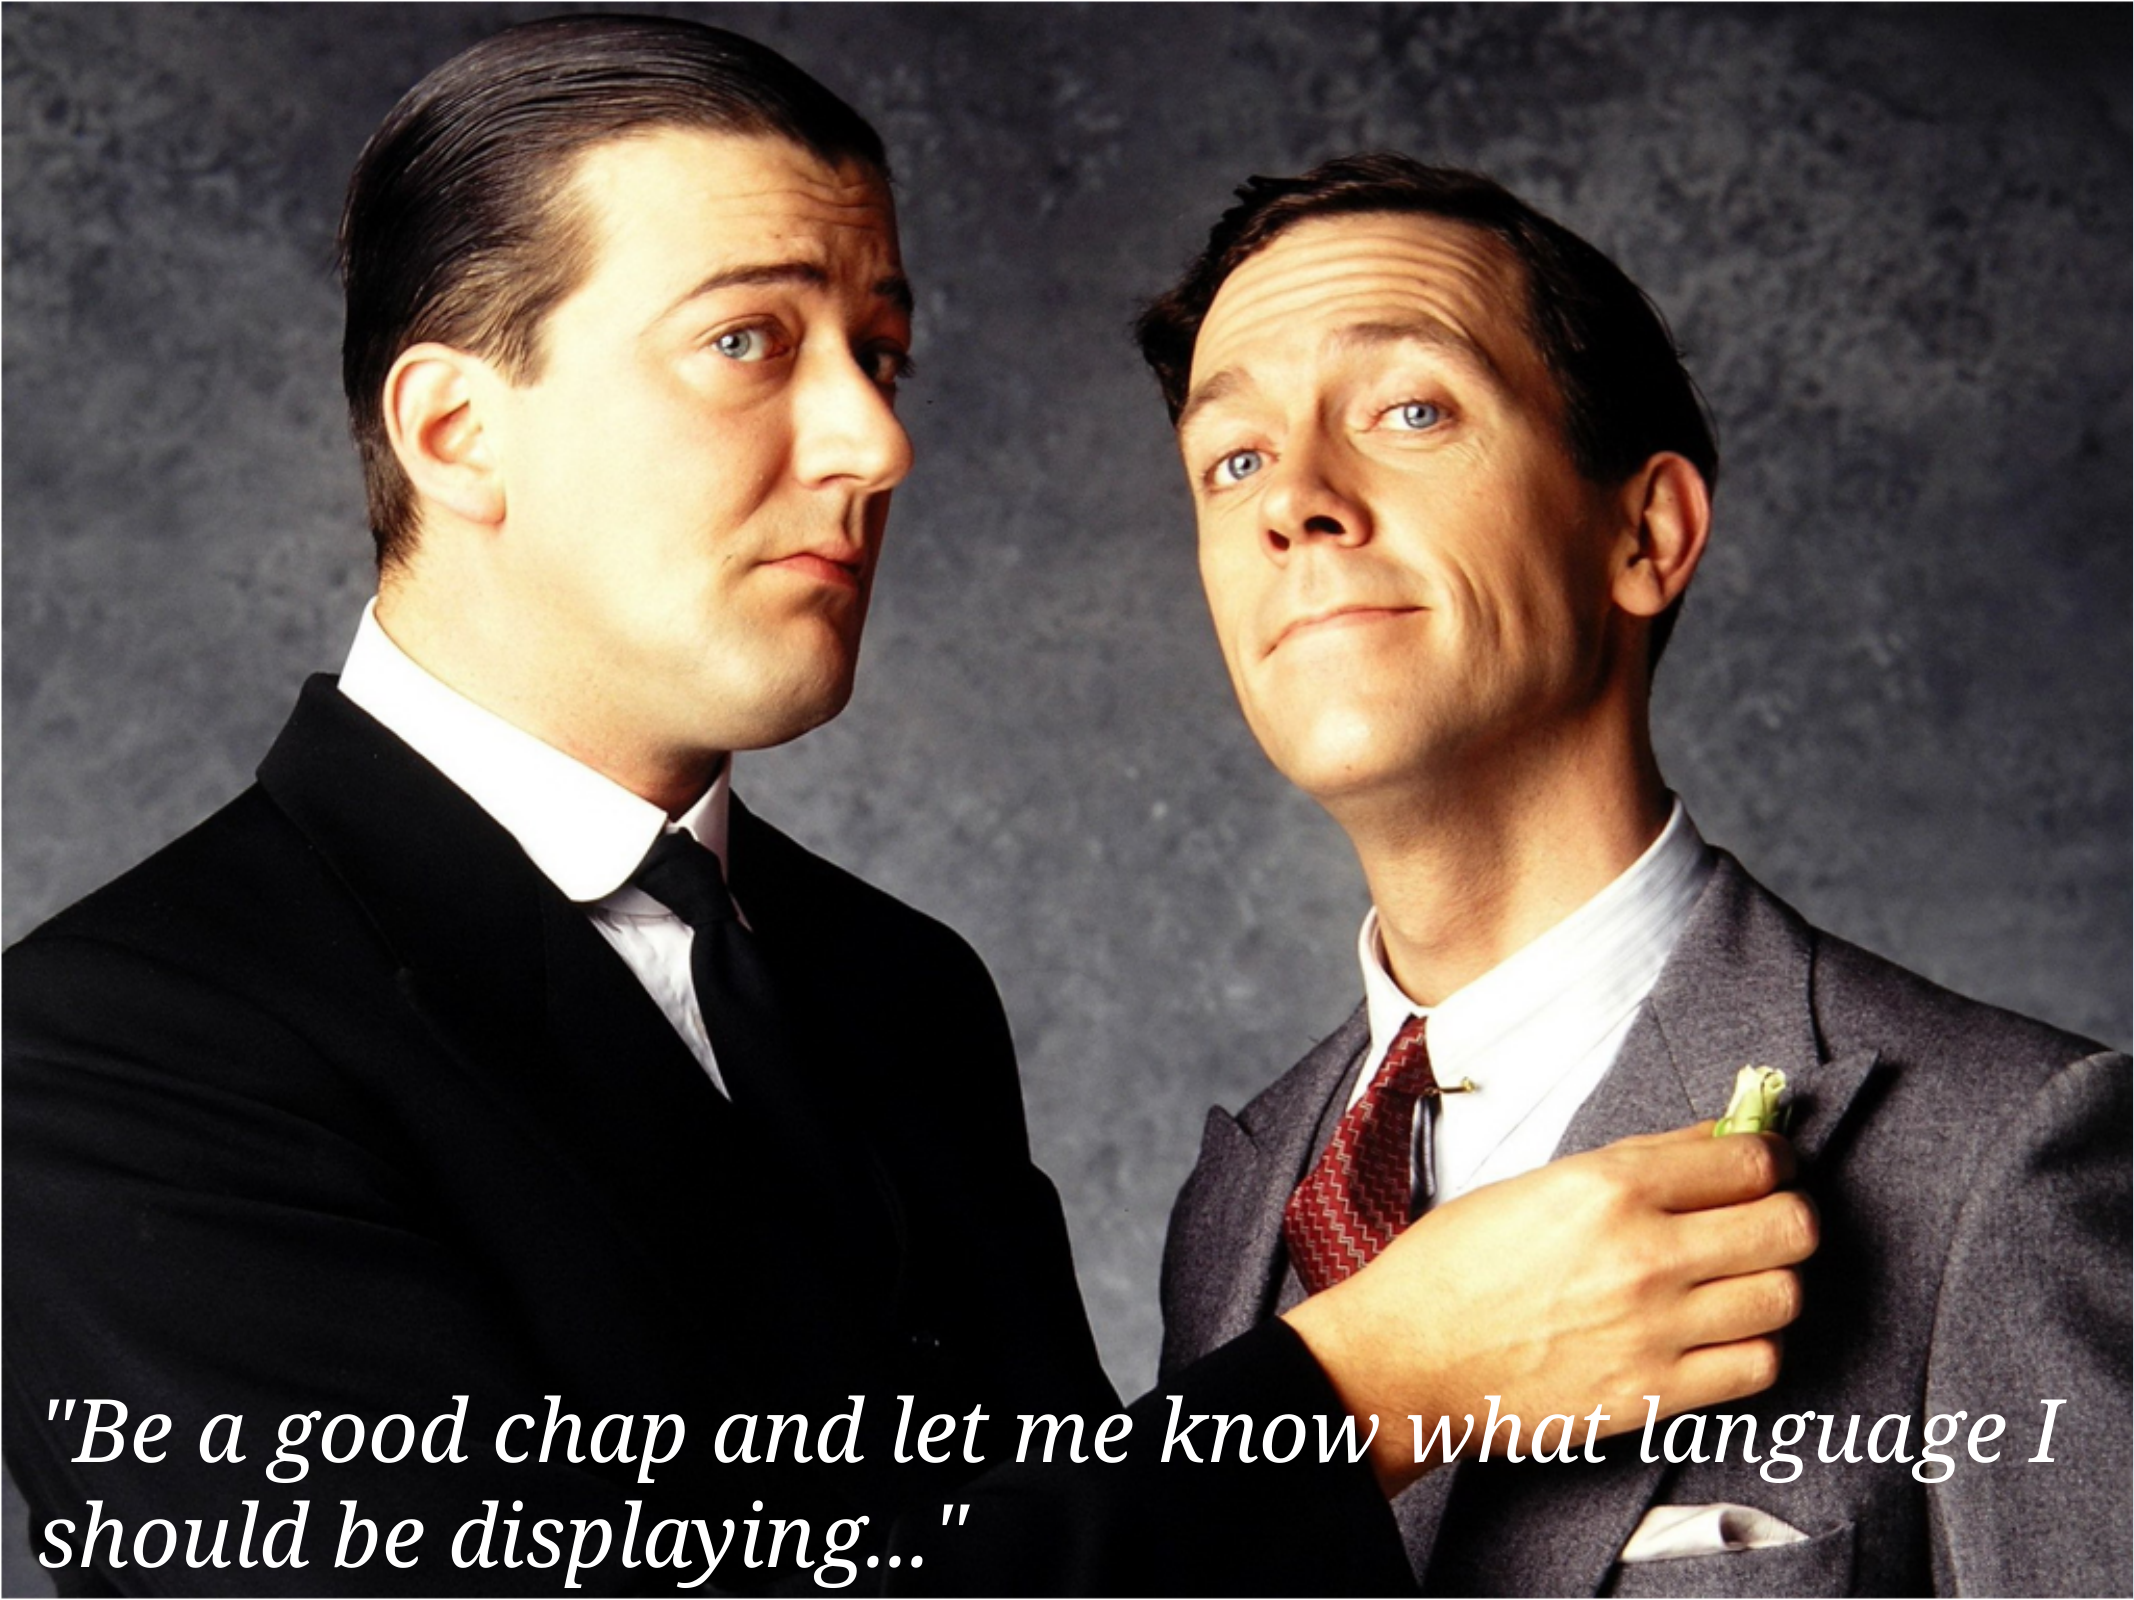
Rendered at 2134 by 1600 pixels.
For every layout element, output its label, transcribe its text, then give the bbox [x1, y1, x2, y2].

subtitle "Be a good chap and let me know what language I should be displaying..." [37, 1360, 2101, 1600]
picture [0, 0, 2134, 1600]
